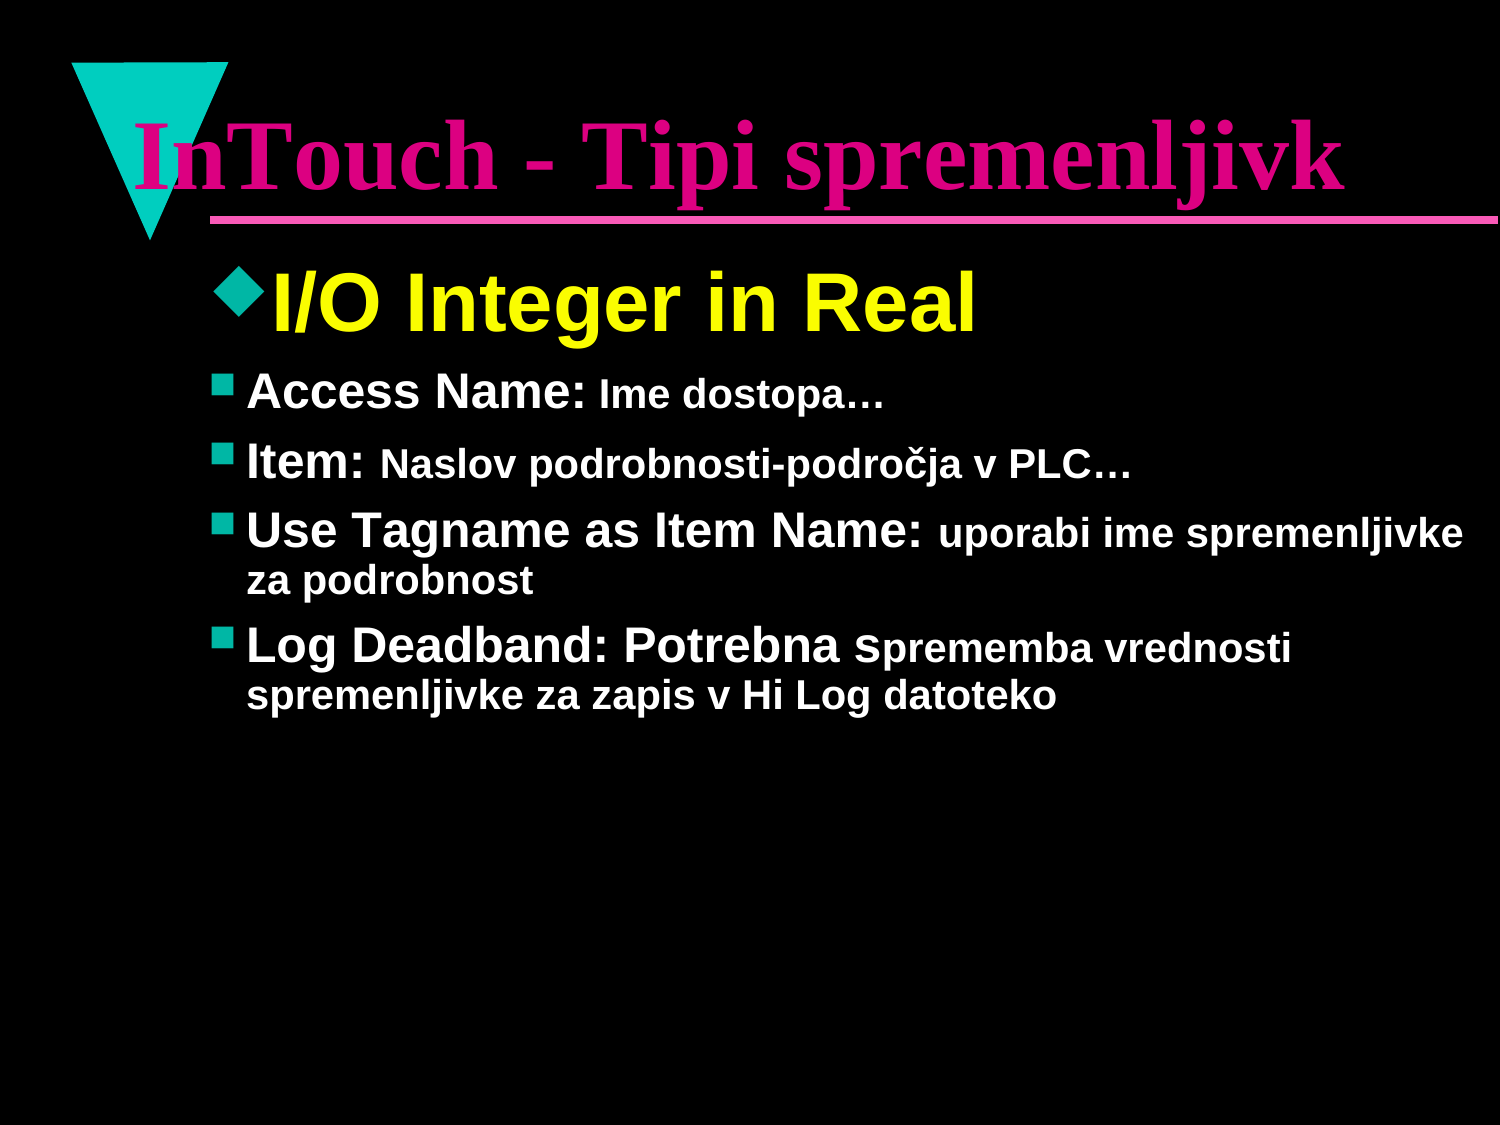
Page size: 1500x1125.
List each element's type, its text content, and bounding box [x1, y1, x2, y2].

title InTouch - Tipi spremenljivk [117, 63, 1426, 251]
list I/O Integer in Real Access Name: Ime dostopa… Item: Naslov podrobnosti-področja v PLC… Use Tagname as Item Name: uporabi ime spremenljivke za podrobnost Log Deadband: Potrebna sprememba vrednosti spremenljivke za zapis v Hi Log datoteko [118, 252, 1498, 928]
